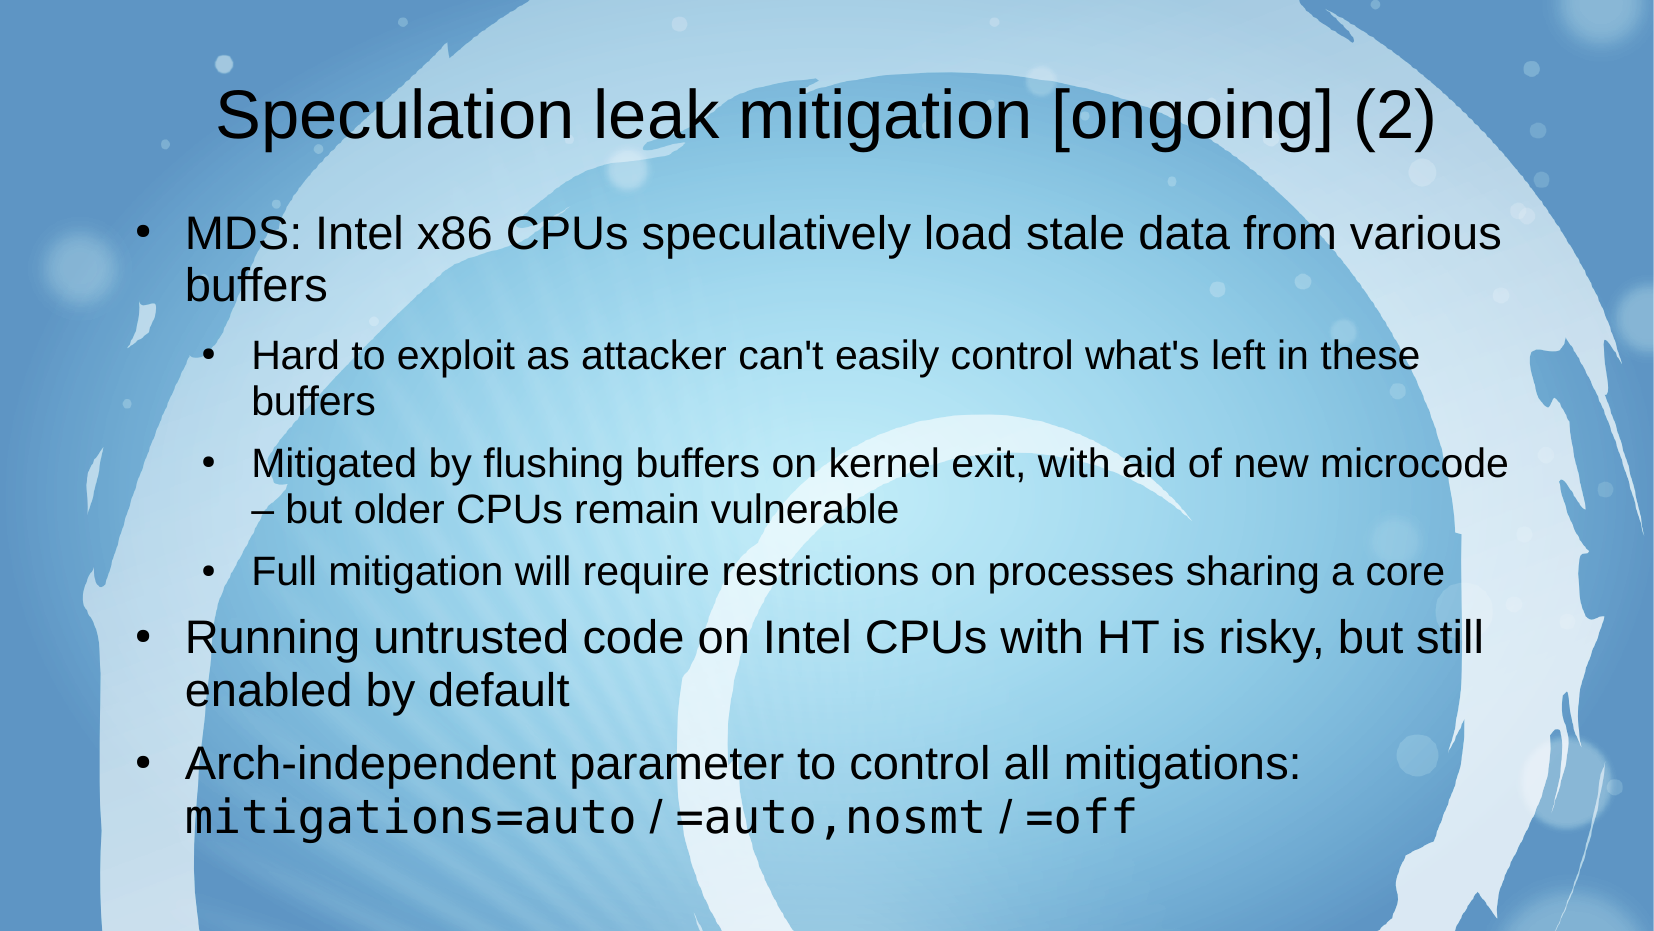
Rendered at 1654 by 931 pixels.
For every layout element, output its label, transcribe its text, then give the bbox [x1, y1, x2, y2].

title Speculation leak mitigation [ongoing] (2) [118, 37, 1536, 193]
list MDS: Intel x86 CPUs speculatively load stale data from various buffers Hard to exploit as attacker can't easily control what's left in these buffers Mitigated by flushing buffers on kernel exit, with aid of new microcode – but older CPUs remain vulnerable Full mitigation will require restrictions on processes sharing a core Running untrusted code on Intel CPUs with HT is risky, but still enabled by default Arch-independent parameter to control all mitigations: mitigations=auto / =auto,nosmt / =off [118, 206, 1536, 857]
picture [0, 0, 1654, 931]
